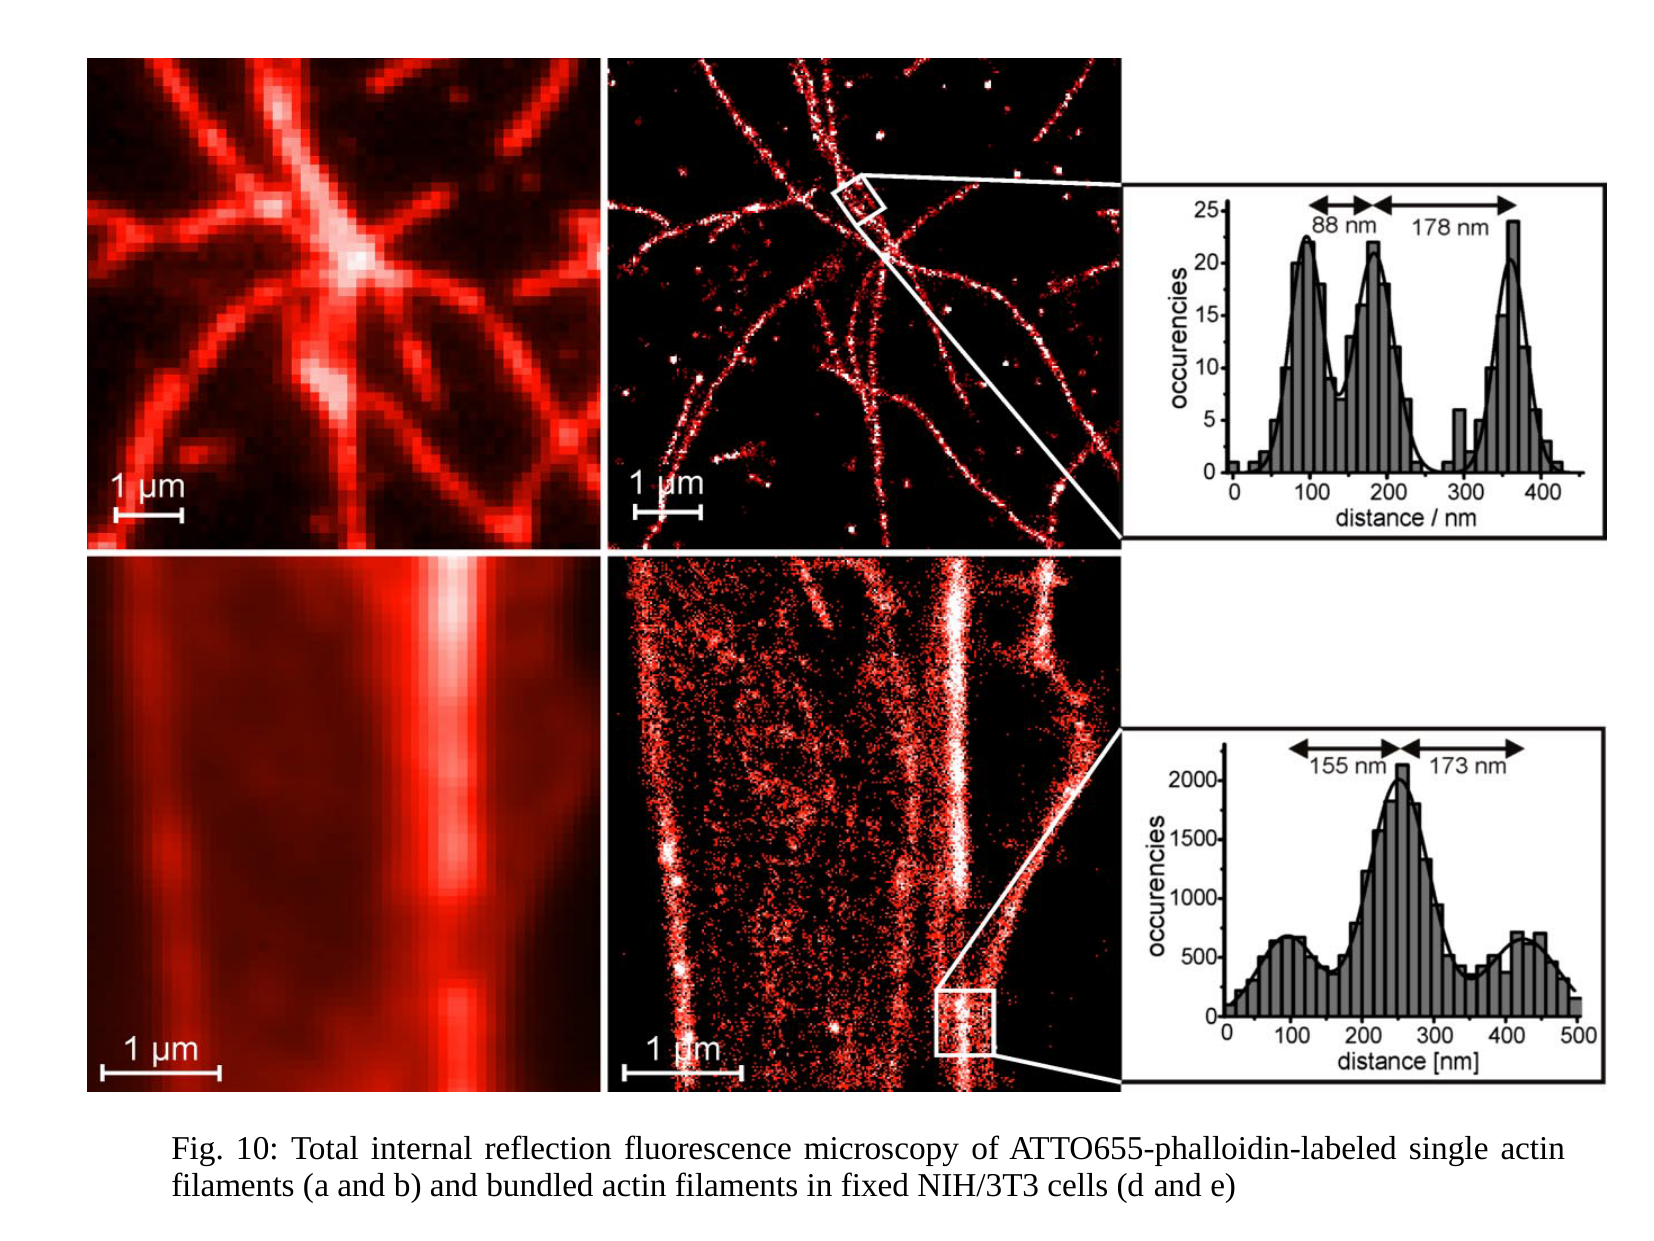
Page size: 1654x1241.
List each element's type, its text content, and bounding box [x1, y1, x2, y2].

picture [87, 58, 1607, 1092]
text_box Fig. 10: Total internal reflection fluorescence microscopy of ATTO655-phalloidin-labeled single actin filaments (a and b) and bundled actin filaments in fixed NIH/3T3 cells (d and e) [82, 1122, 1583, 1213]
